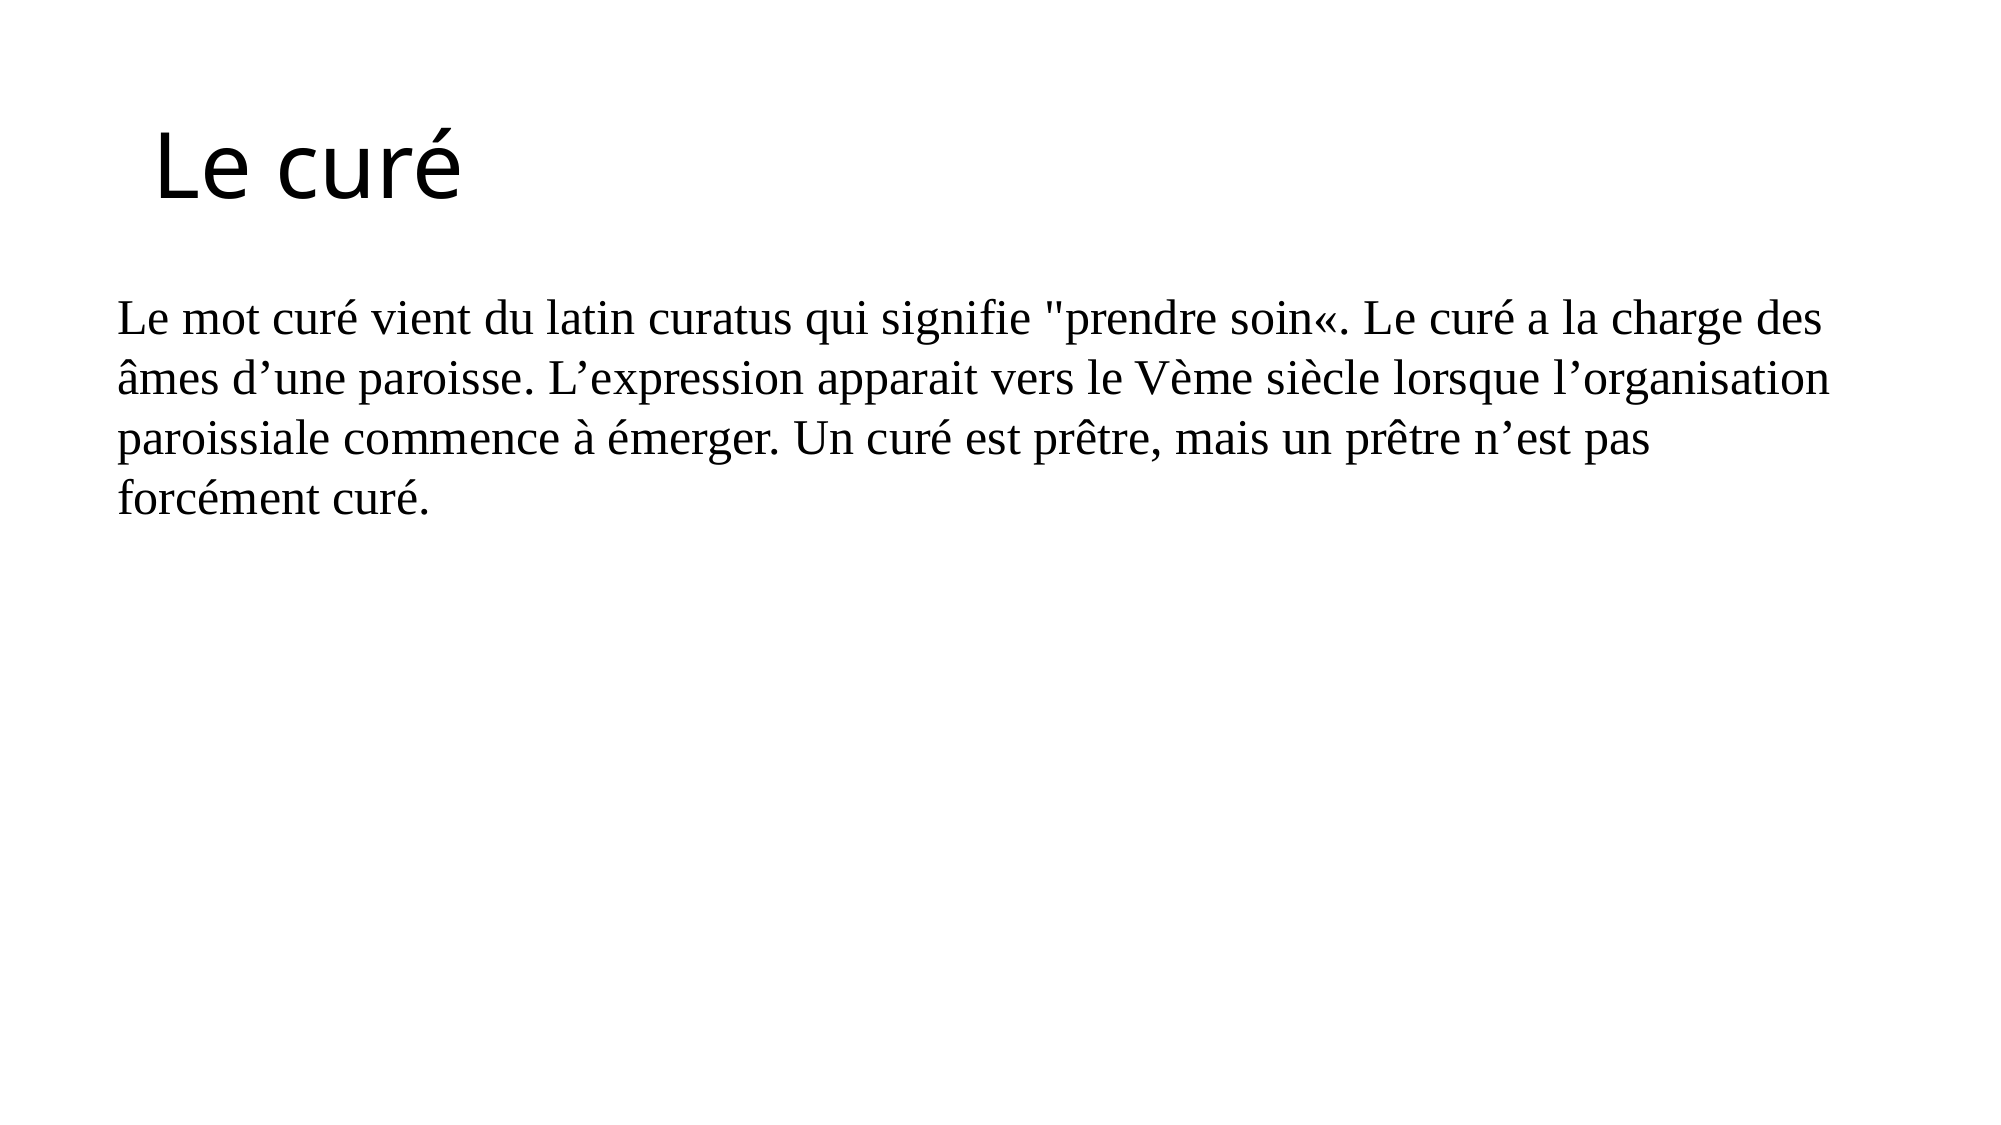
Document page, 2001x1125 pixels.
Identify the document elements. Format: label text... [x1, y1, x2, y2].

text_box Le mot curé vient du latin curatus qui signifie "prendre soin«. Le curé a la charge des âmes d’une paroisse. L’expression apparait vers le Vème siècle lorsque l’organisation paroissiale commence à émerger. Un curé est prêtre, mais un prêtre n’est pas forcément curé. [101, 277, 1863, 596]
title Le curé [137, 59, 1863, 277]
